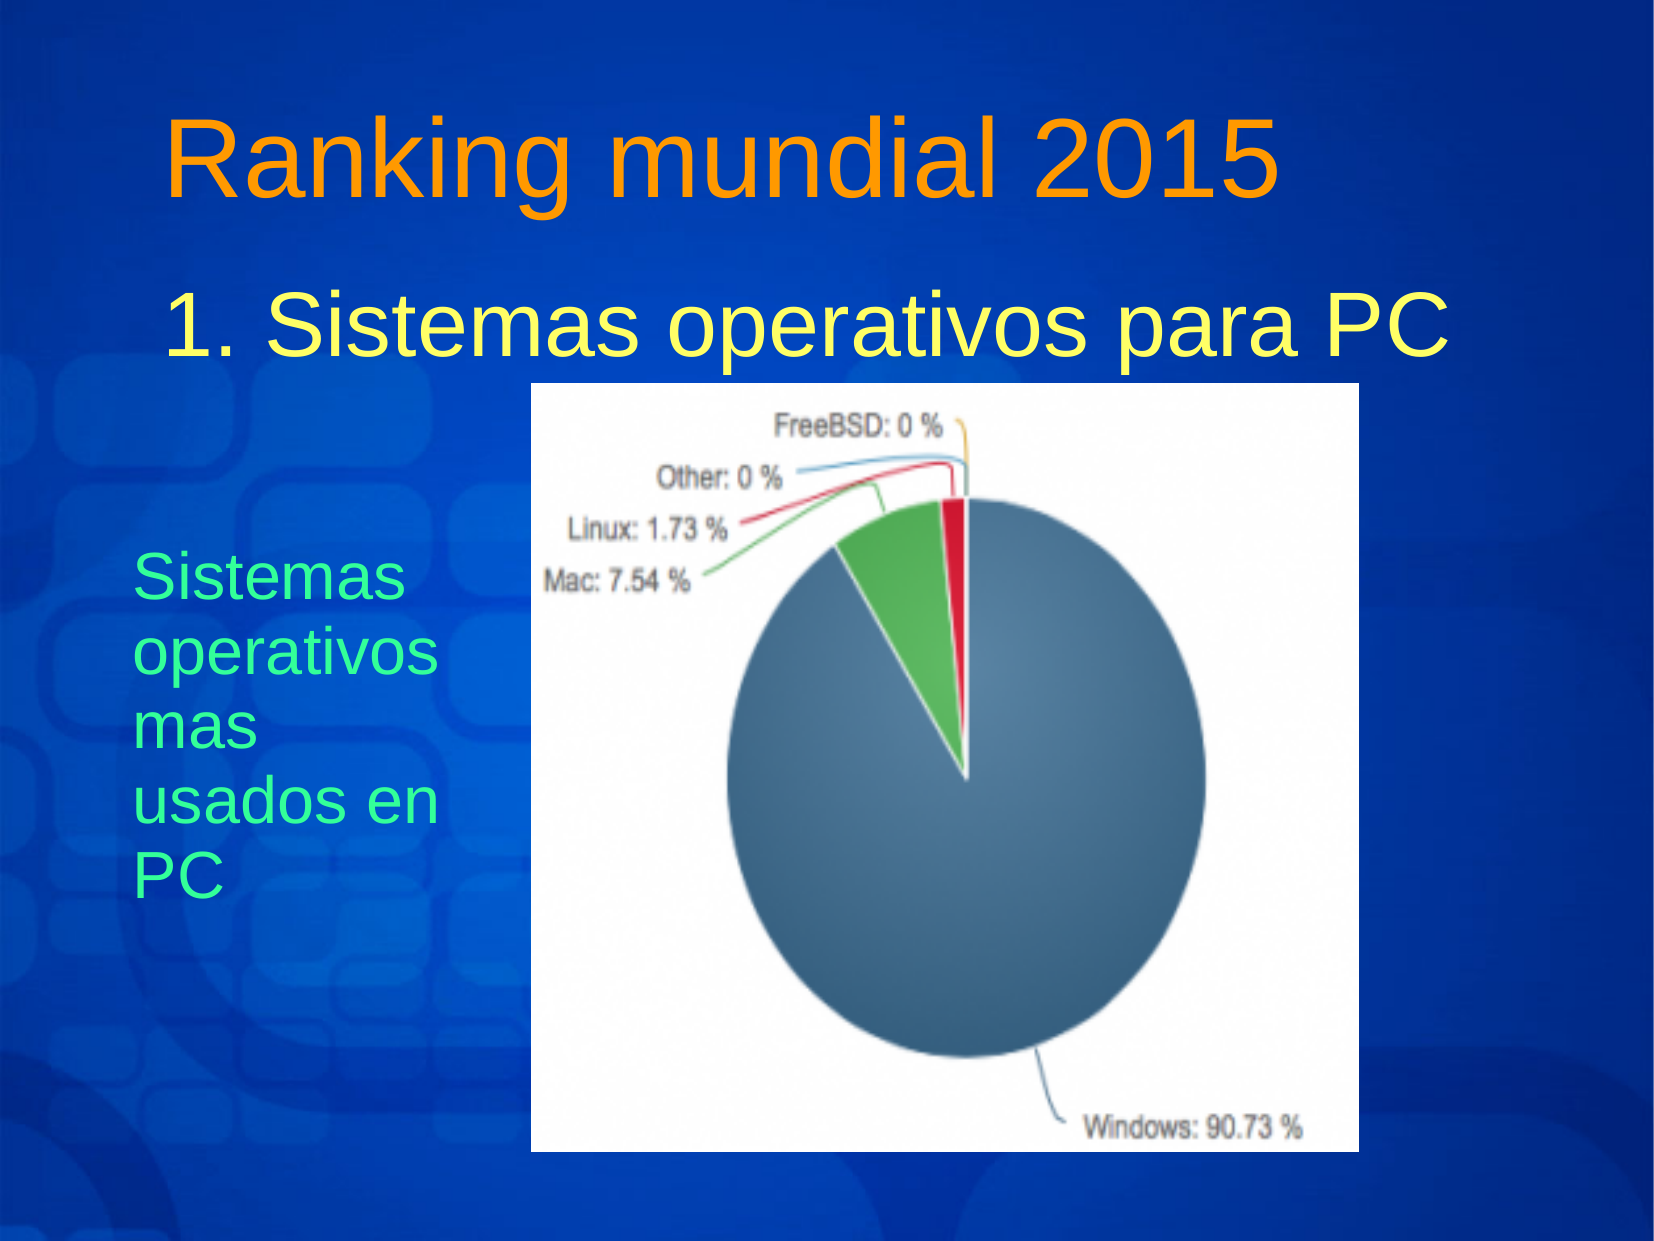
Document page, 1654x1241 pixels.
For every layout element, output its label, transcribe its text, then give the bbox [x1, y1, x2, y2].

text_box 1. Sistemas operativos para PC [147, 265, 1565, 384]
text_box Ranking mundial 2015 [147, 88, 1506, 229]
picture [0, 0, 1654, 1241]
text_box Sistemas operativos mas usados en PC [118, 531, 473, 921]
